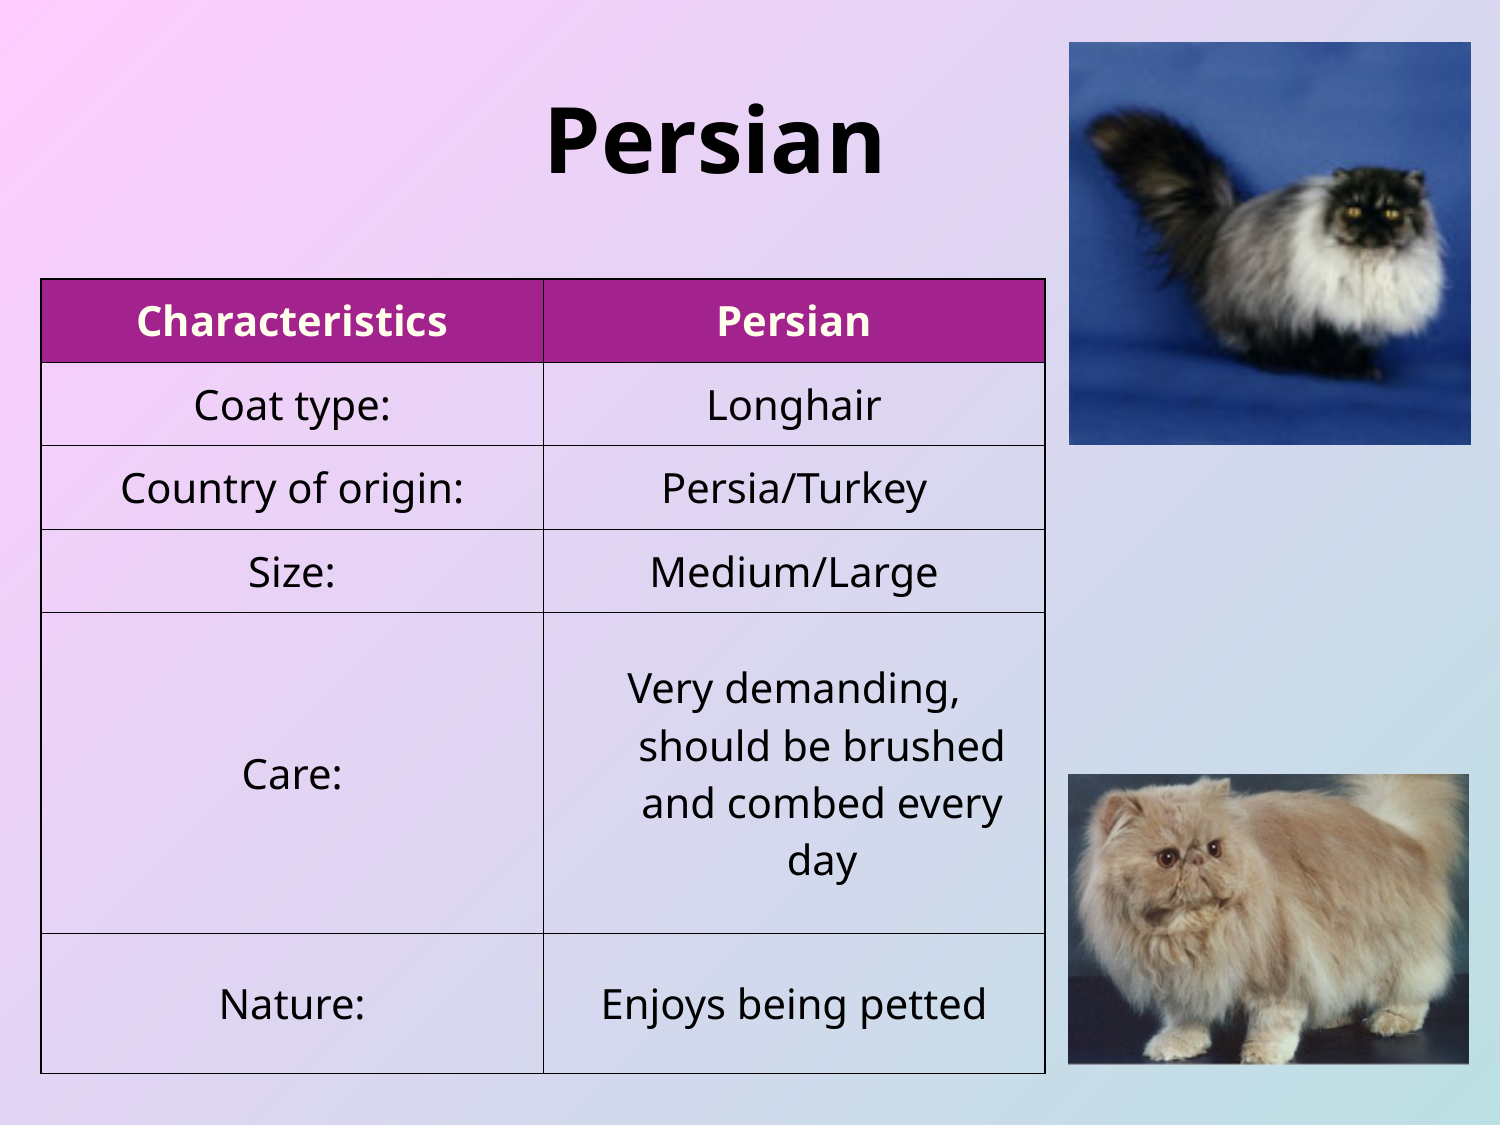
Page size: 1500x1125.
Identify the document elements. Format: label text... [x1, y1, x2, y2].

table_cell Care: [42, 613, 543, 933]
chart [1069, 774, 1471, 1066]
table_cell Nature: [42, 934, 543, 1073]
table_cell Enjoys being petted [544, 934, 1044, 1073]
table_header Persian [544, 280, 1044, 362]
table_cell Medium/Large [544, 530, 1044, 612]
picture [1069, 42, 1471, 445]
picture [1068, 774, 1469, 1065]
title Persian [53, 42, 1069, 231]
table_cell Country of origin: [42, 446, 543, 529]
table_cell Longhair [544, 363, 1044, 445]
table_cell Size: [42, 530, 543, 612]
table_header Characteristics [42, 280, 543, 362]
table_cell Coat type: [42, 363, 543, 445]
table_cell Very demanding, should be brushed and combed every day [544, 613, 1044, 933]
table_cell Persia/Turkey [544, 446, 1044, 529]
